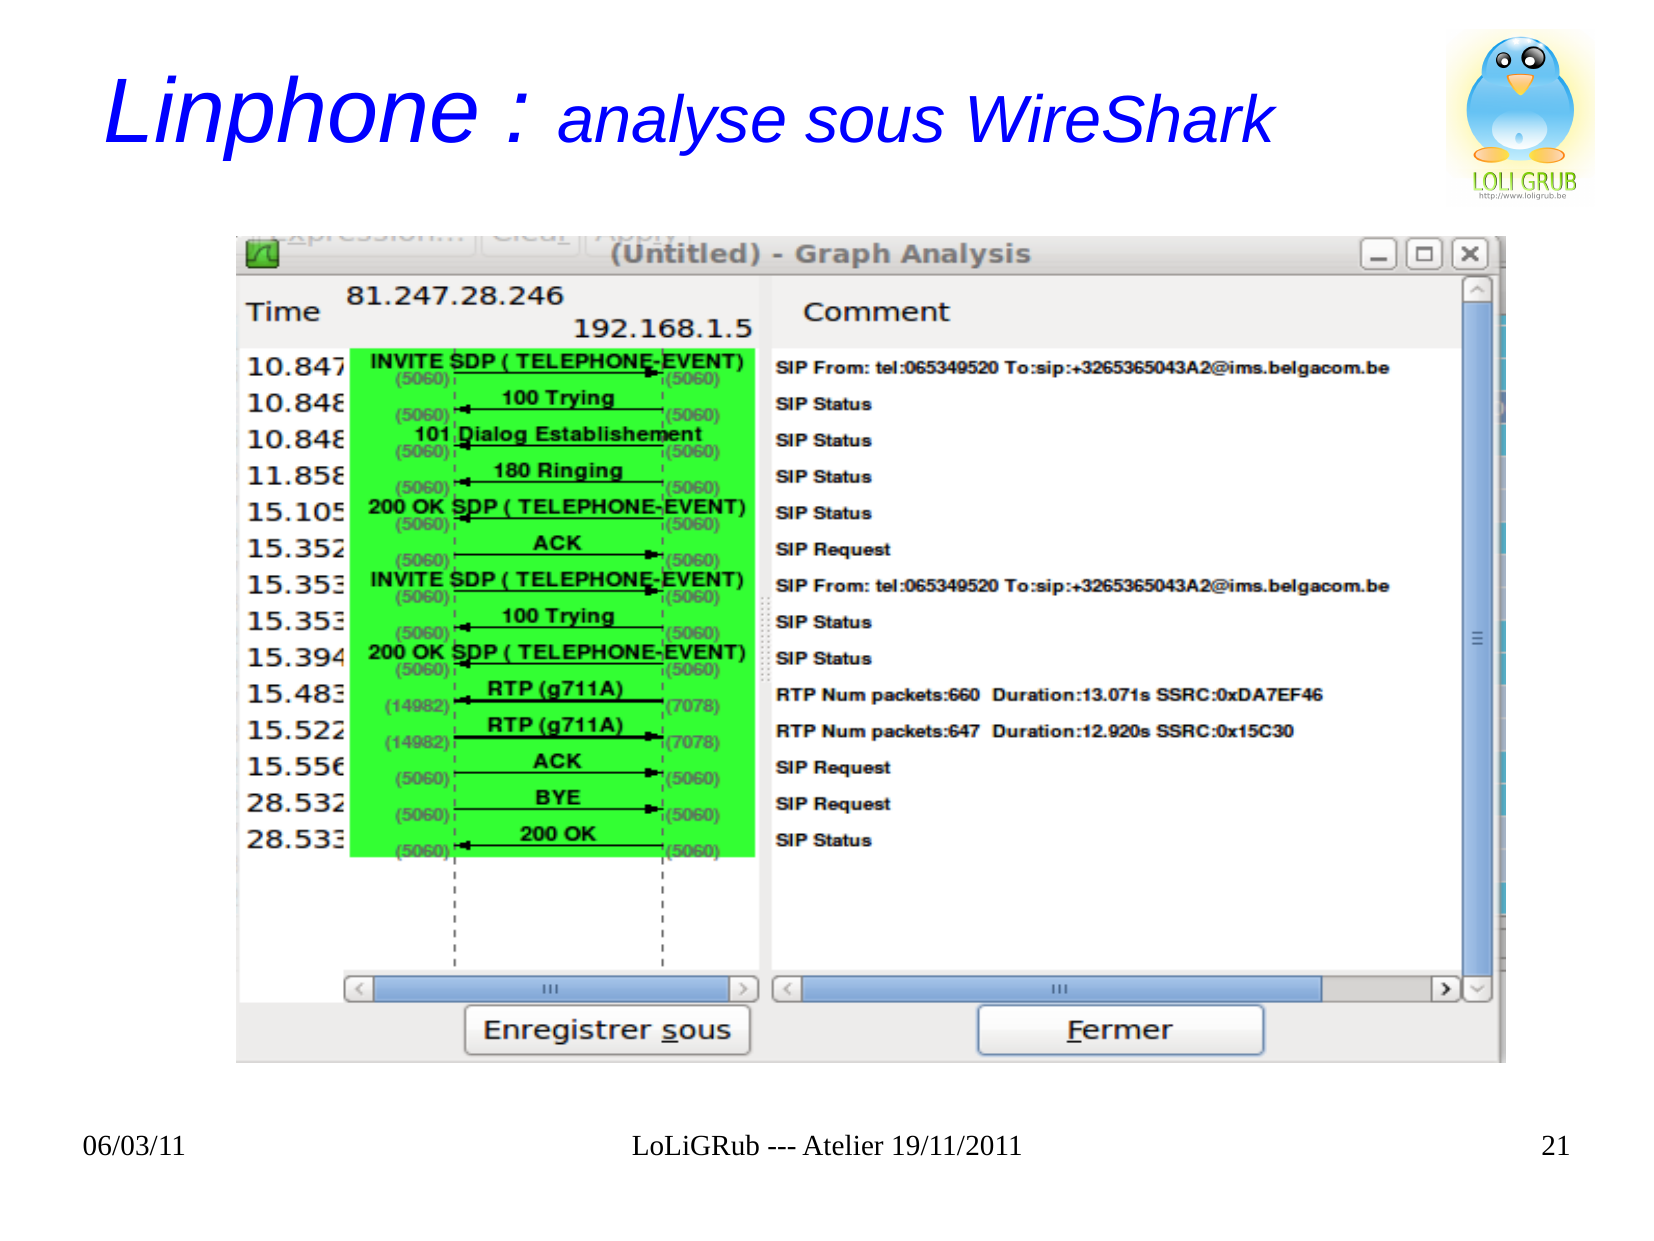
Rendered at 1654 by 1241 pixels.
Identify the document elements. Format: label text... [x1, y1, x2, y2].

picture [236, 236, 1506, 1063]
text_box Linphone : utilisation vers d'autres réseaux [223, 93, 256, 161]
text_box Linphone : utilisation vers d'autres réseaux [176, 93, 221, 142]
picture [1446, 29, 1595, 207]
text_box Linphone : analyse sous WireShark [88, 51, 147, 207]
text_box Linphone : analyse sous WireShark [156, 94, 173, 142]
